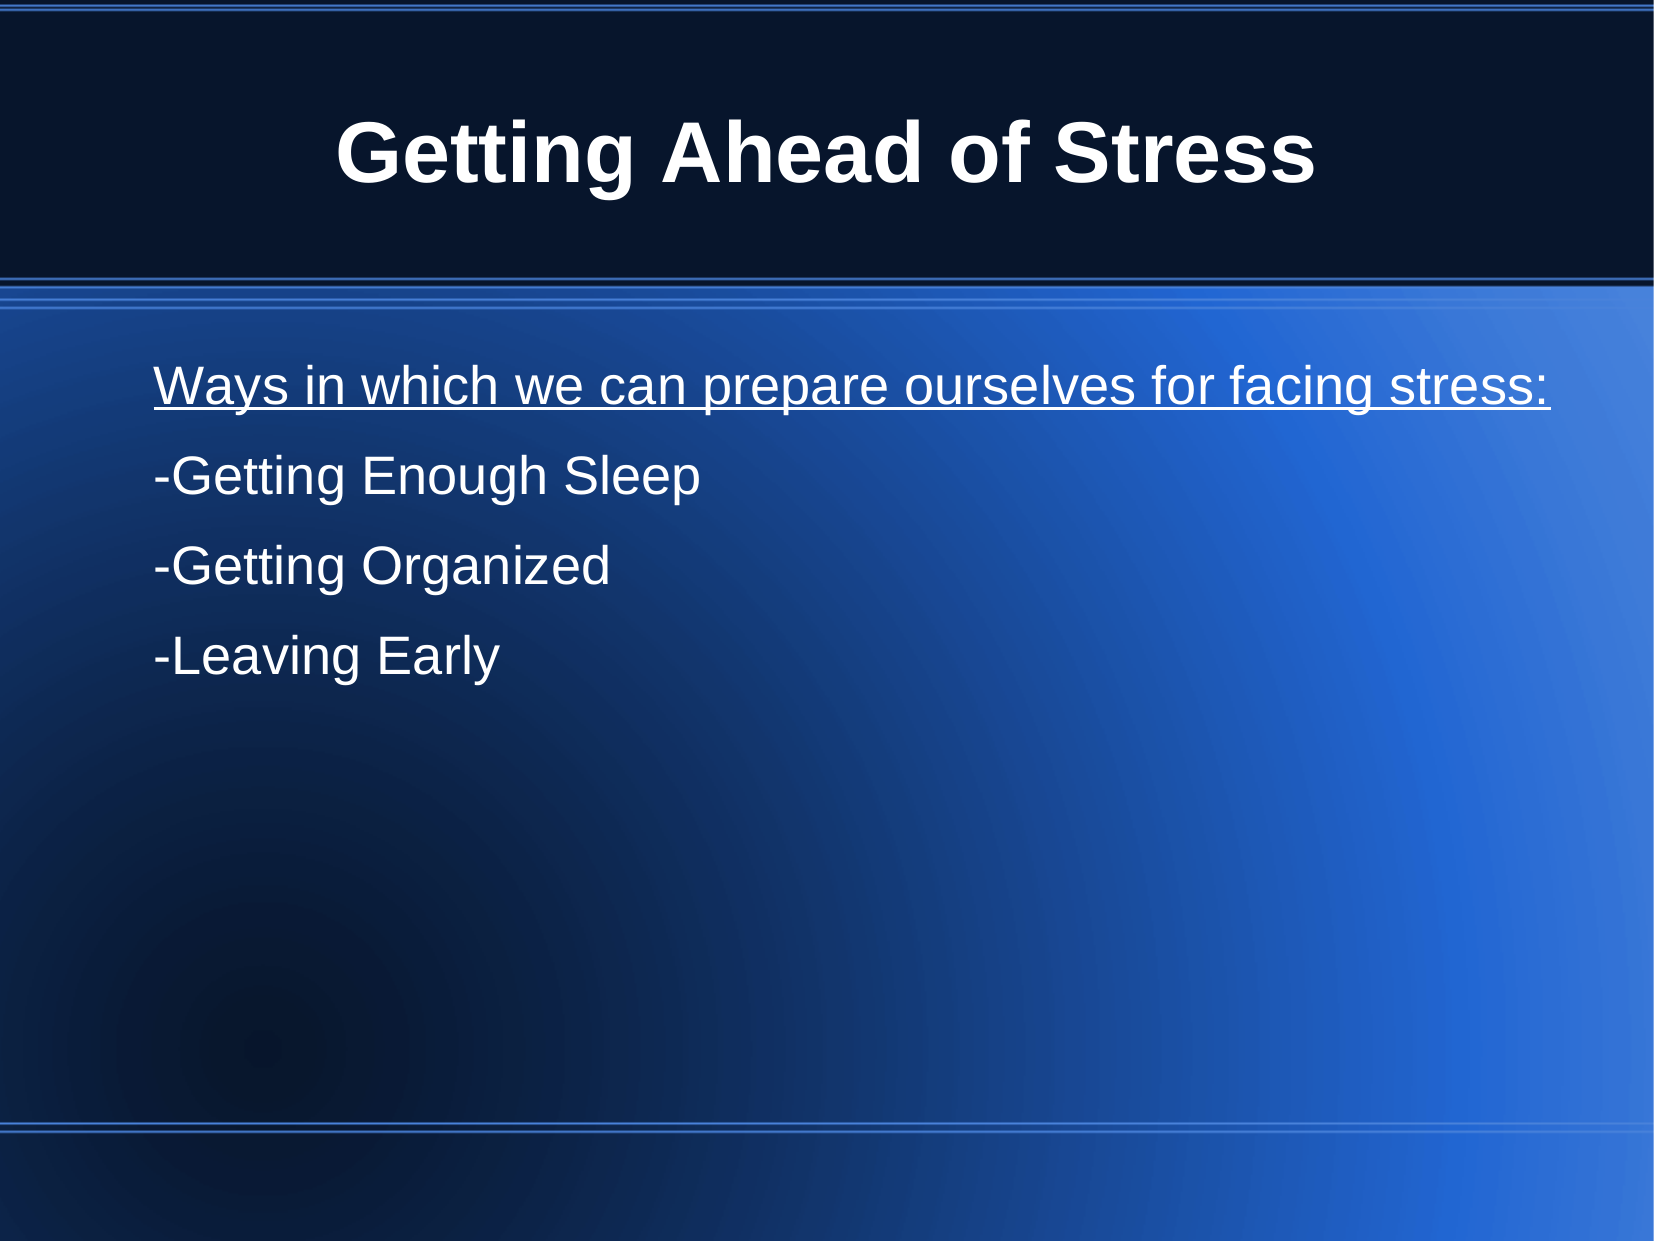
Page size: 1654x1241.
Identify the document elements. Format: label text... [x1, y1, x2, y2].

title Getting Ahead of Stress [82, 49, 1571, 257]
picture [0, 0, 1654, 1241]
list Ways in which we can prepare ourselves for facing stress: -Getting Enough Sleep -Getting Organized -Leaving Early [82, 355, 1571, 1058]
